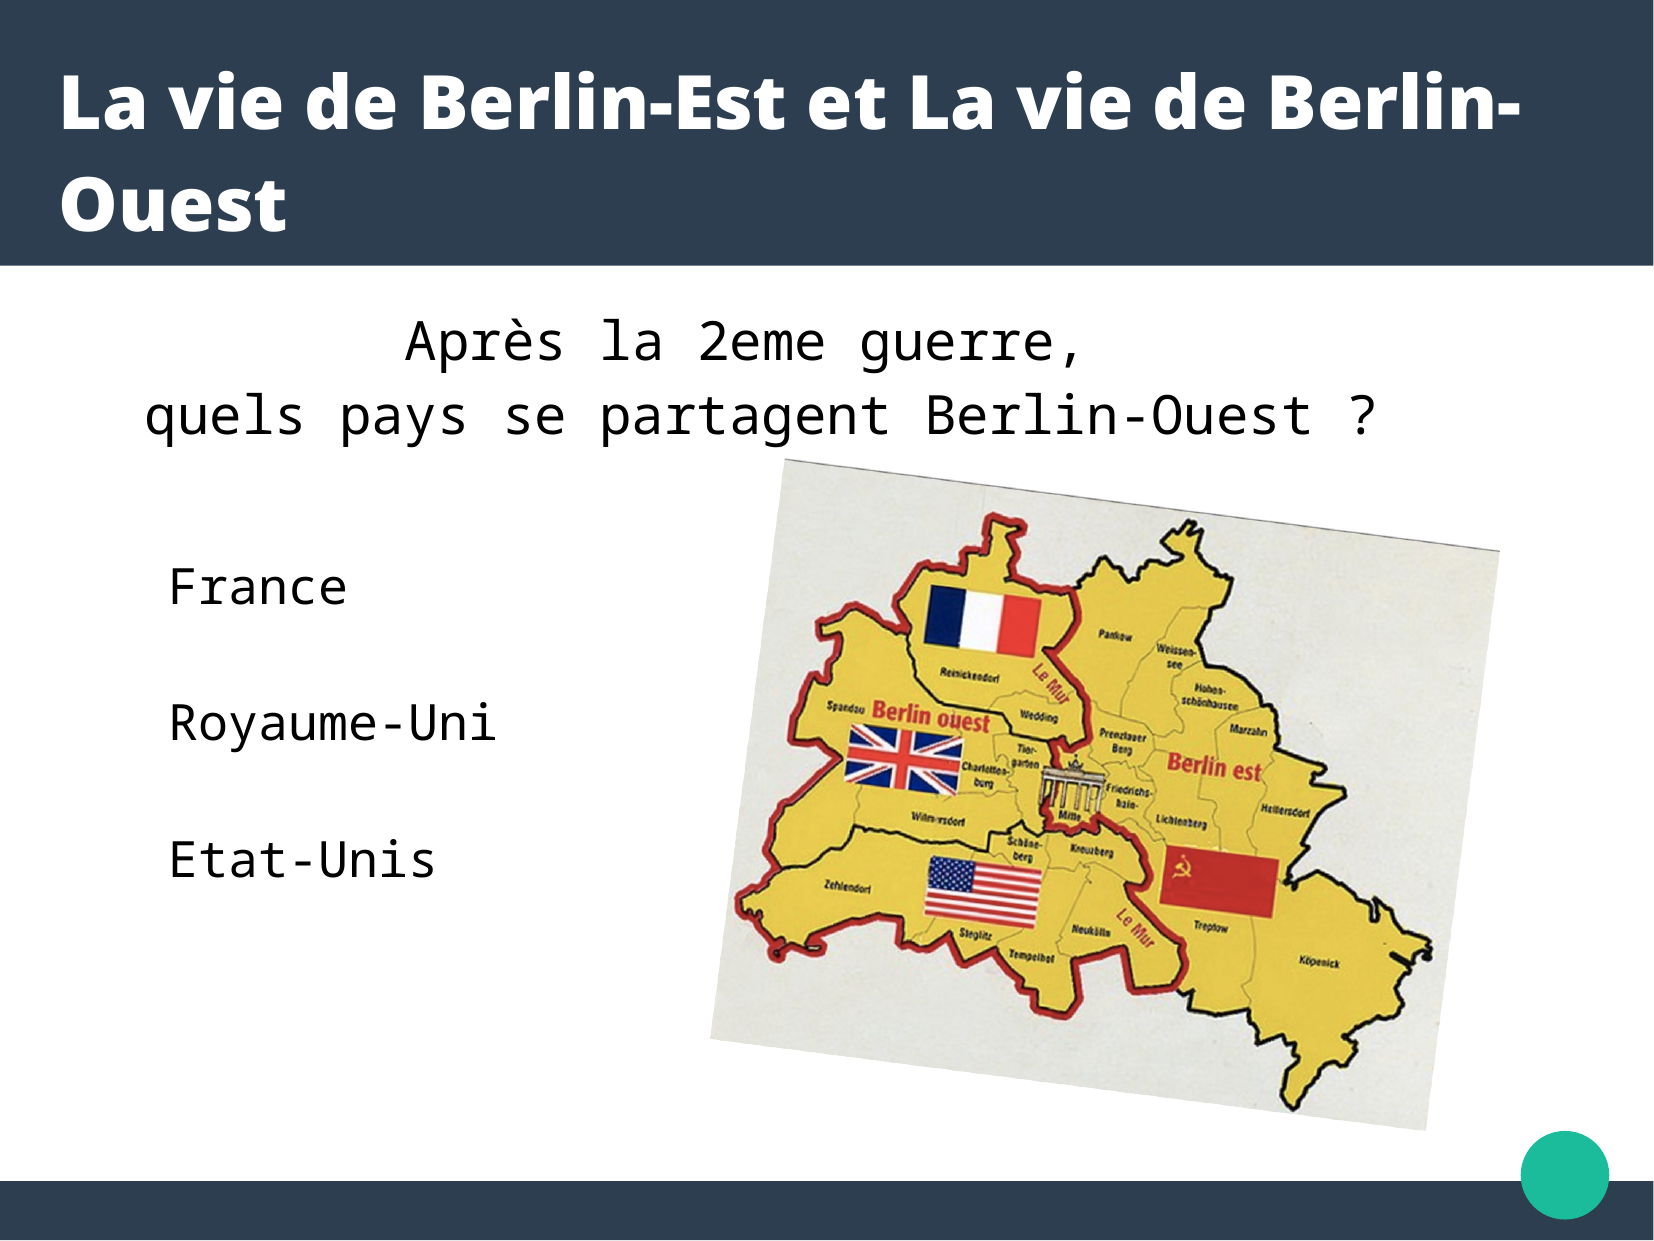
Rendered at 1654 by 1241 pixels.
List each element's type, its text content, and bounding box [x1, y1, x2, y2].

picture [709, 457, 1500, 1131]
text_box Après la 2eme guerre, quels pays se partagent Berlin-Ouest ? [130, 295, 1395, 447]
title La vie de Berlin-Est et La vie de Berlin-Ouest [59, 49, 1595, 207]
text_box France Royaume-Uni Etat-Unis [153, 543, 544, 874]
